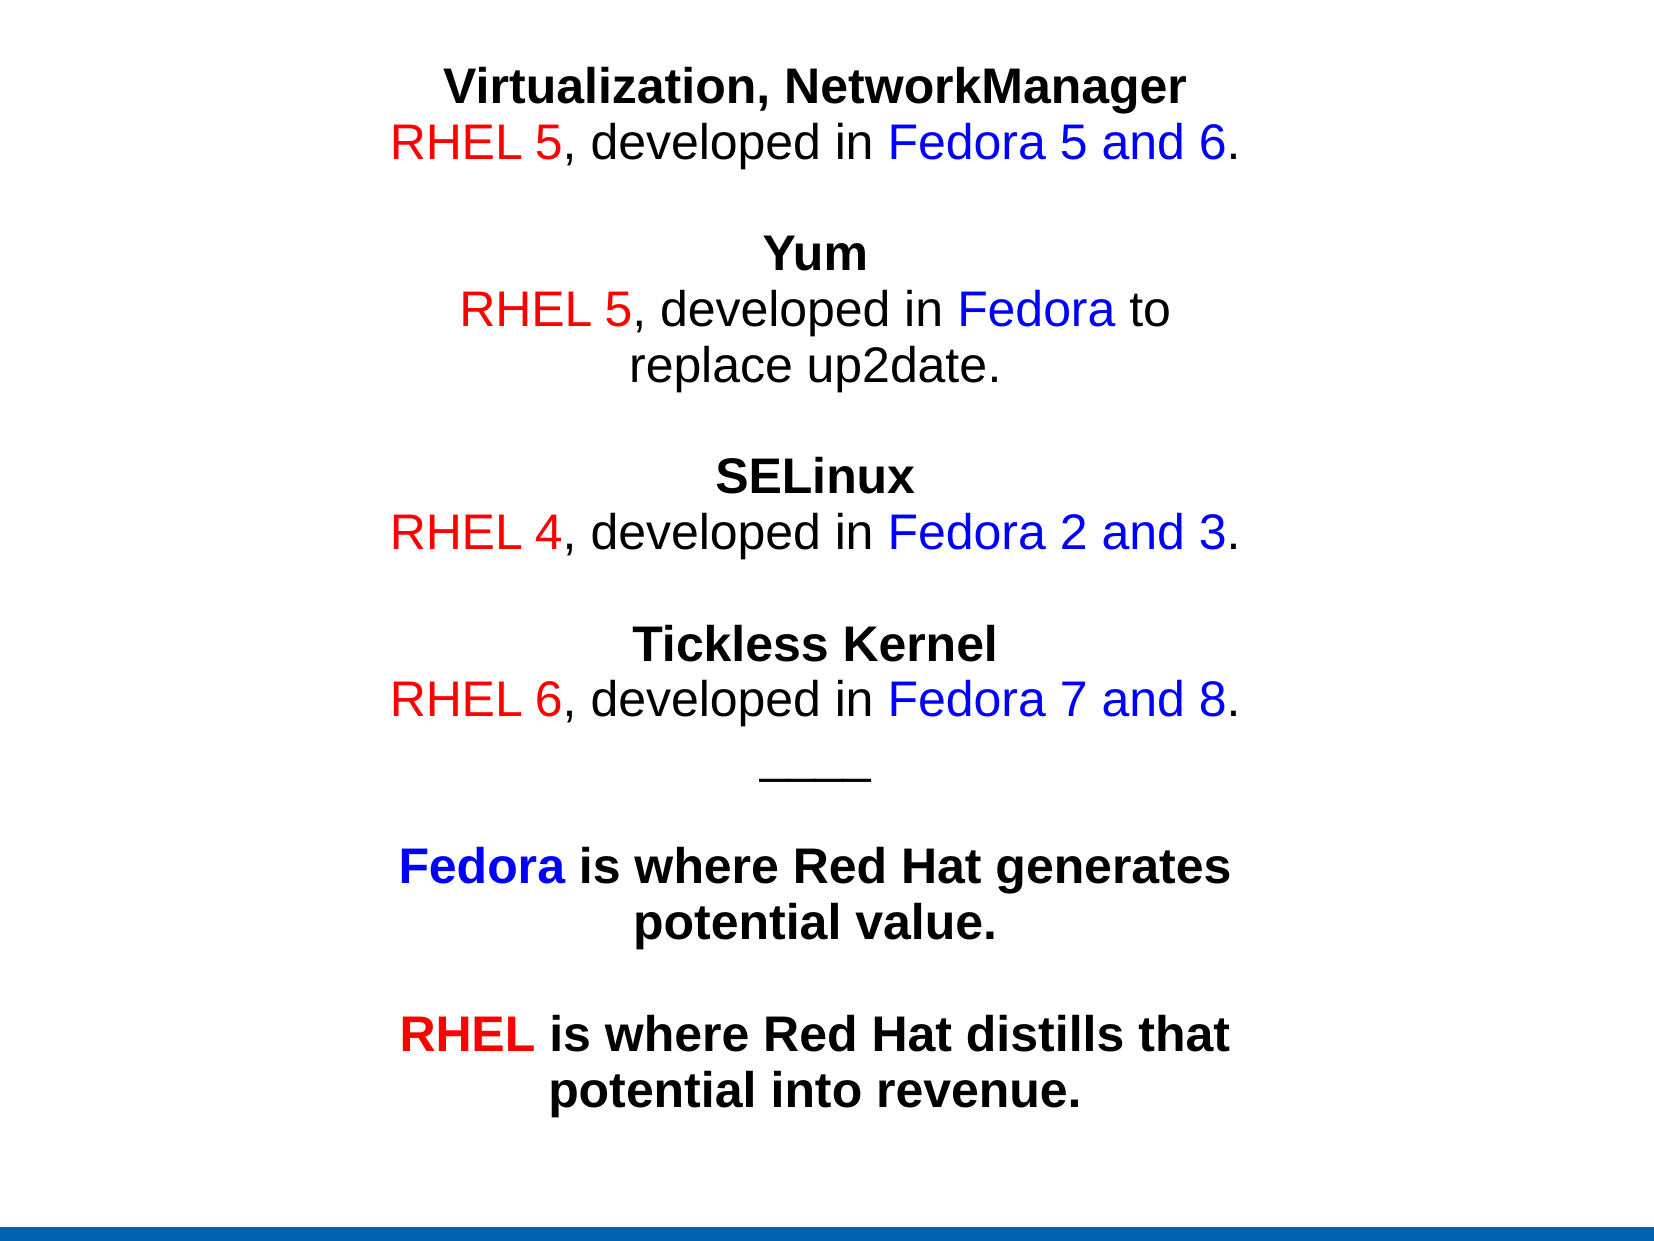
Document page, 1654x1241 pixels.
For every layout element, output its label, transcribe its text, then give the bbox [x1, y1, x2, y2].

text_box Virtualization, NetworkManager RHEL 5, developed in Fedora 5 and 6. Yum RHEL 5, developed in Fedora to replace up2date. SELinux RHEL 4, developed in Fedora 2 and 3. Tickless Kernel RHEL 6, developed in Fedora 7 and 8. ____ Fedora is where Red Hat generates potential value. RHEL is where Red Hat distills that potential into revenue. [375, 50, 1276, 1126]
